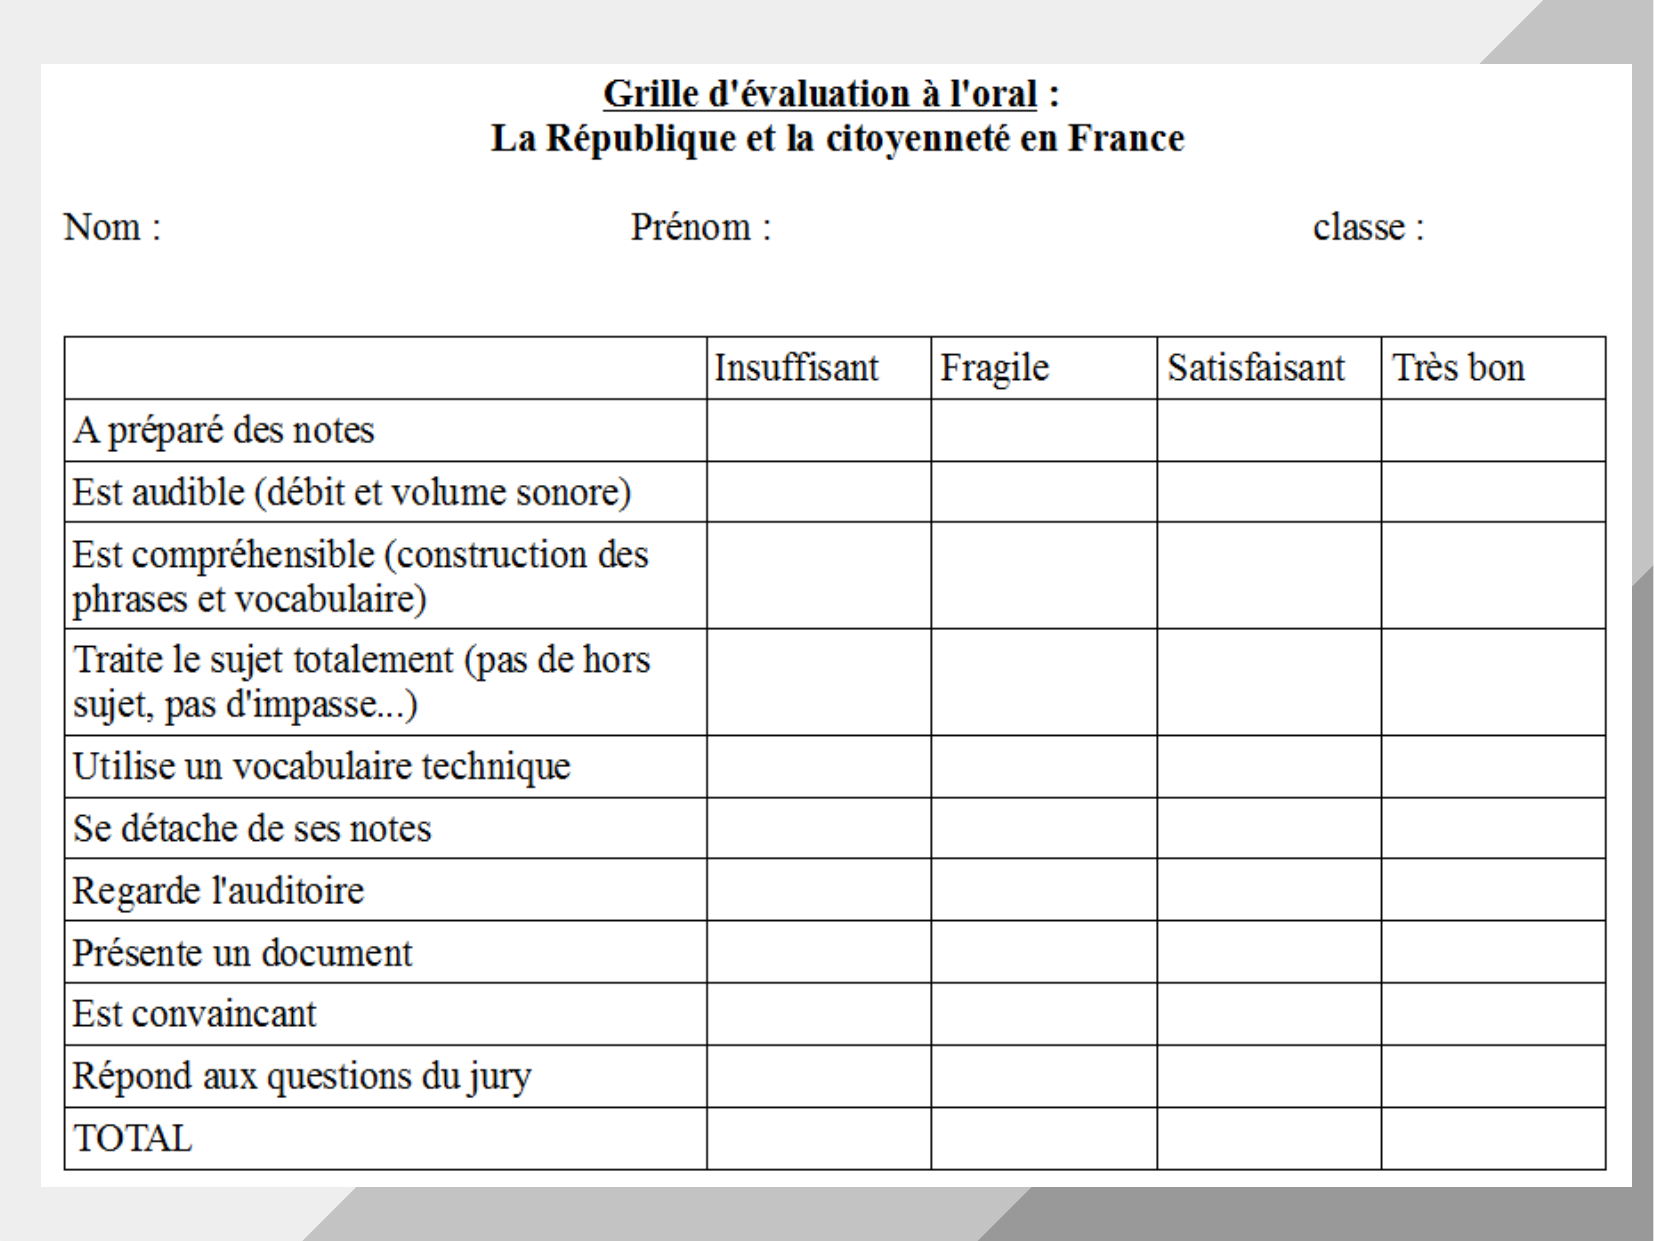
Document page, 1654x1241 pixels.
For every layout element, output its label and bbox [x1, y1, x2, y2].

picture [41, 64, 1632, 1188]
